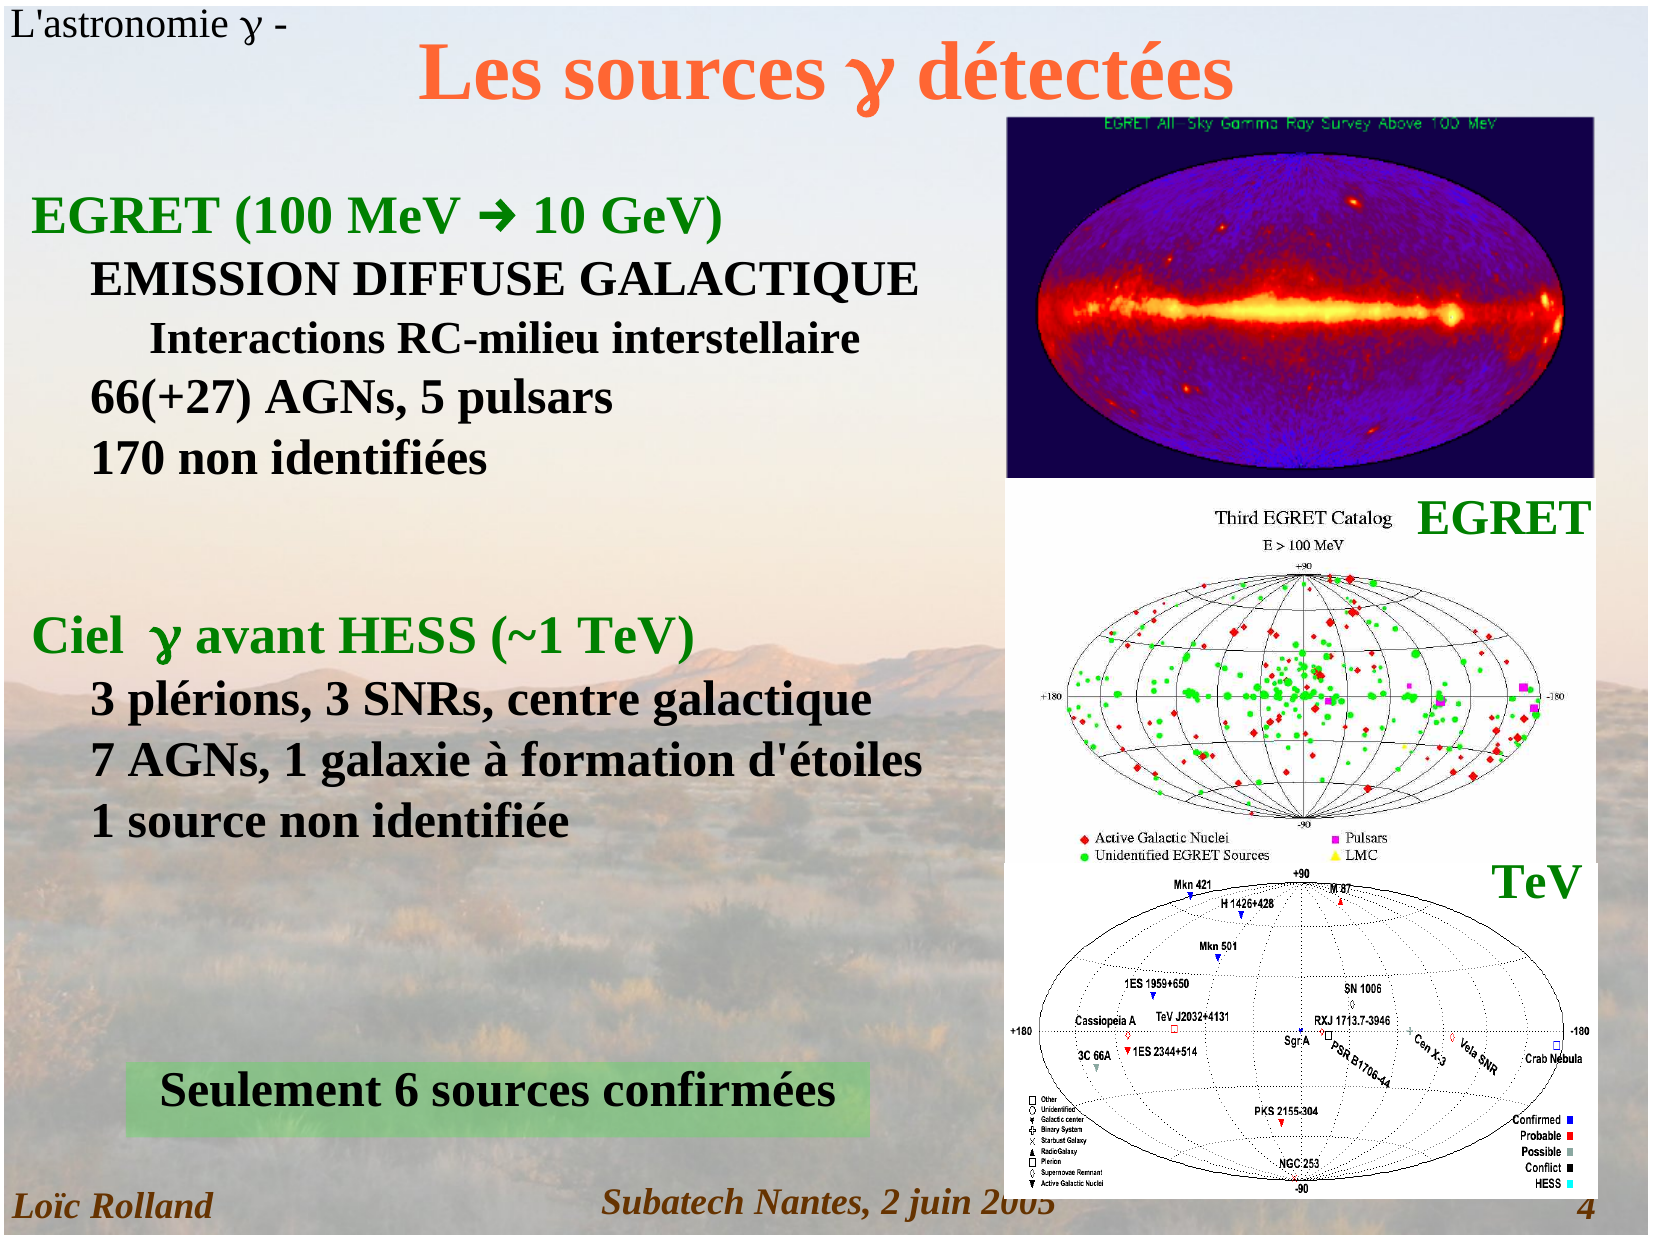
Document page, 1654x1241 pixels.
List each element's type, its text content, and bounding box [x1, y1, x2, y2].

picture [4, 116, 1648, 1235]
title Les sources  détectées [0, 62, 1654, 134]
list EGRET (100 MeV → 10 GeV) EMISSION DIFFUSE GALACTIQUE Interactions RC-milieu interstellaire 66(+27) AGNs, 5 pulsars 170 non identifiées Ciel  avant HESS (~1 TeV) 3 plérions, 3 SNRs, centre galactique 7 AGNs, 1 galaxie à formation d'étoiles 1 source non identifiée [16, 185, 971, 1066]
text_box Seulement 6 sources confirmées [125, 1062, 870, 1138]
text_box L'astronomie  - [0, 0, 1654, 62]
text_box TeV [1441, 853, 1589, 930]
text_box EGRET [1367, 489, 1593, 566]
